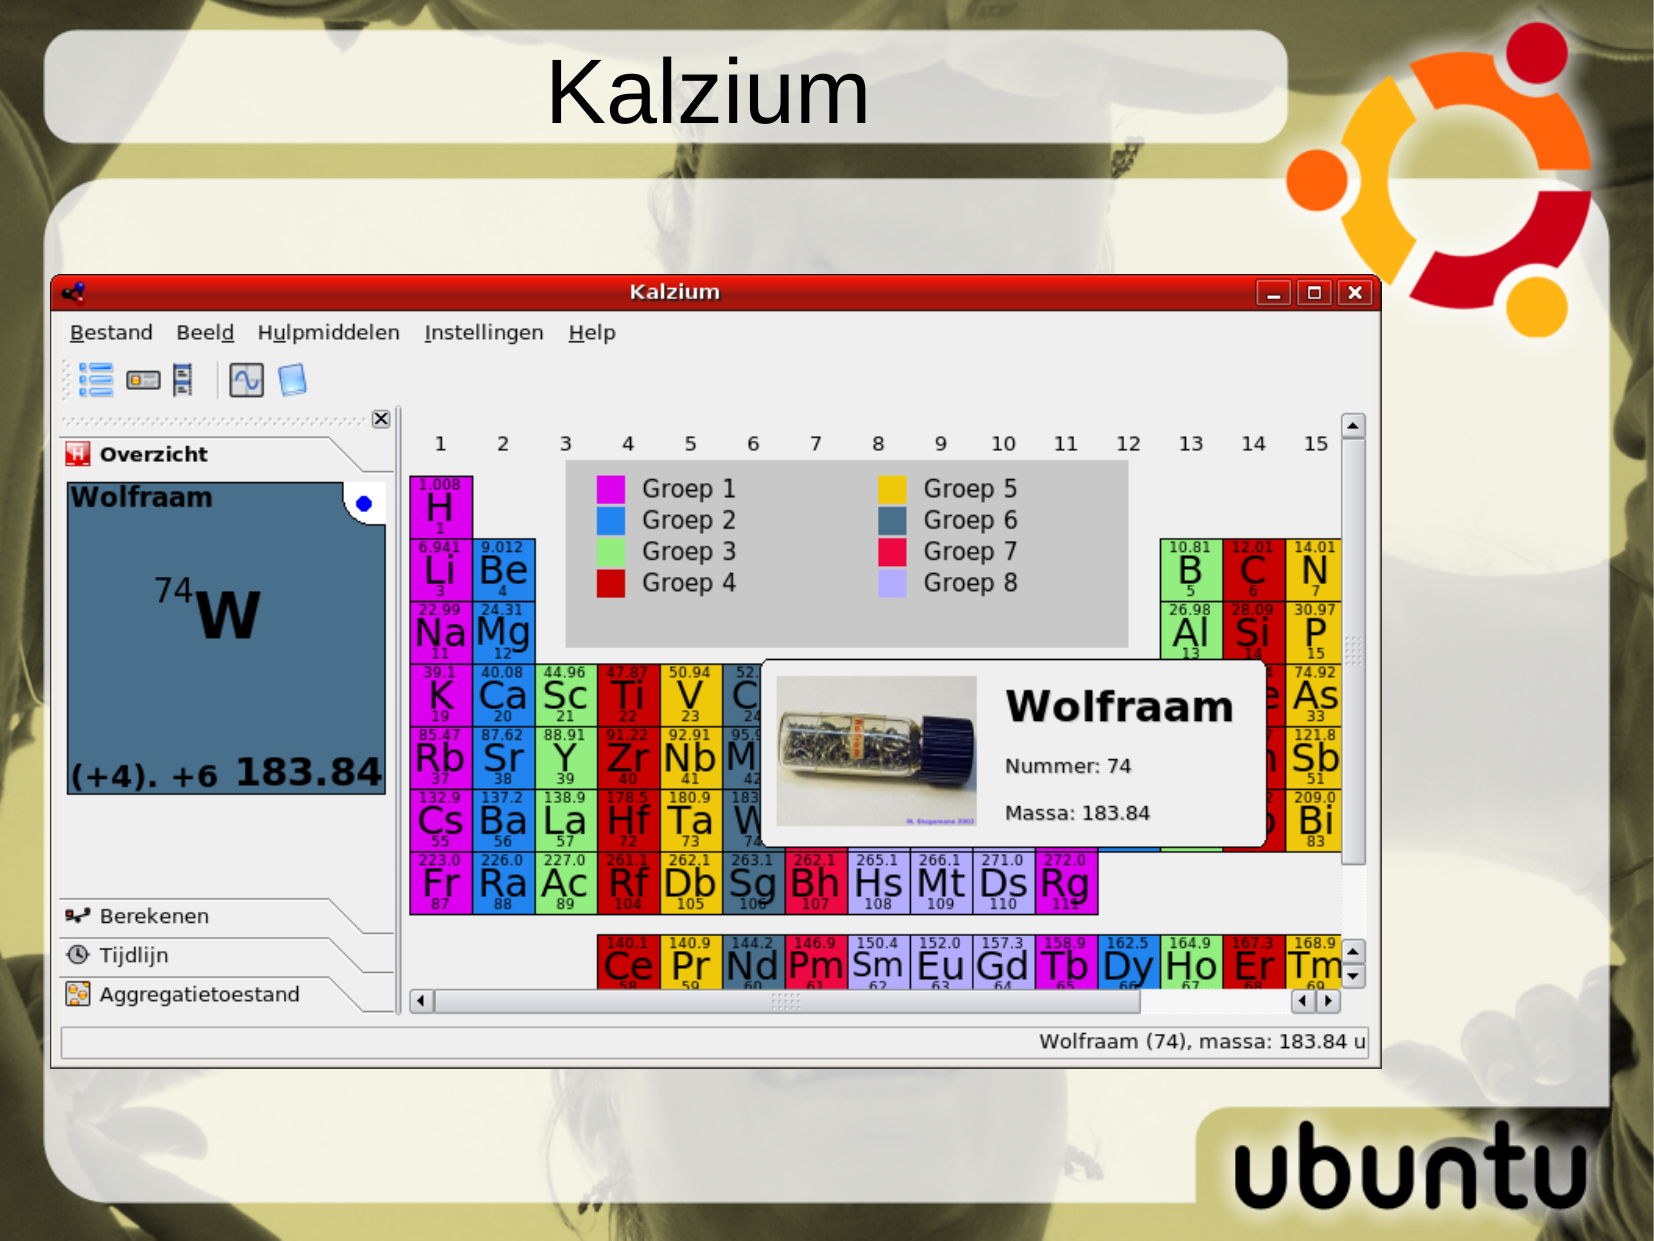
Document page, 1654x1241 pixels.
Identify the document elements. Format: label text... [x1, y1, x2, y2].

title Kalzium [147, 17, 1270, 148]
picture [0, 0, 1654, 1241]
